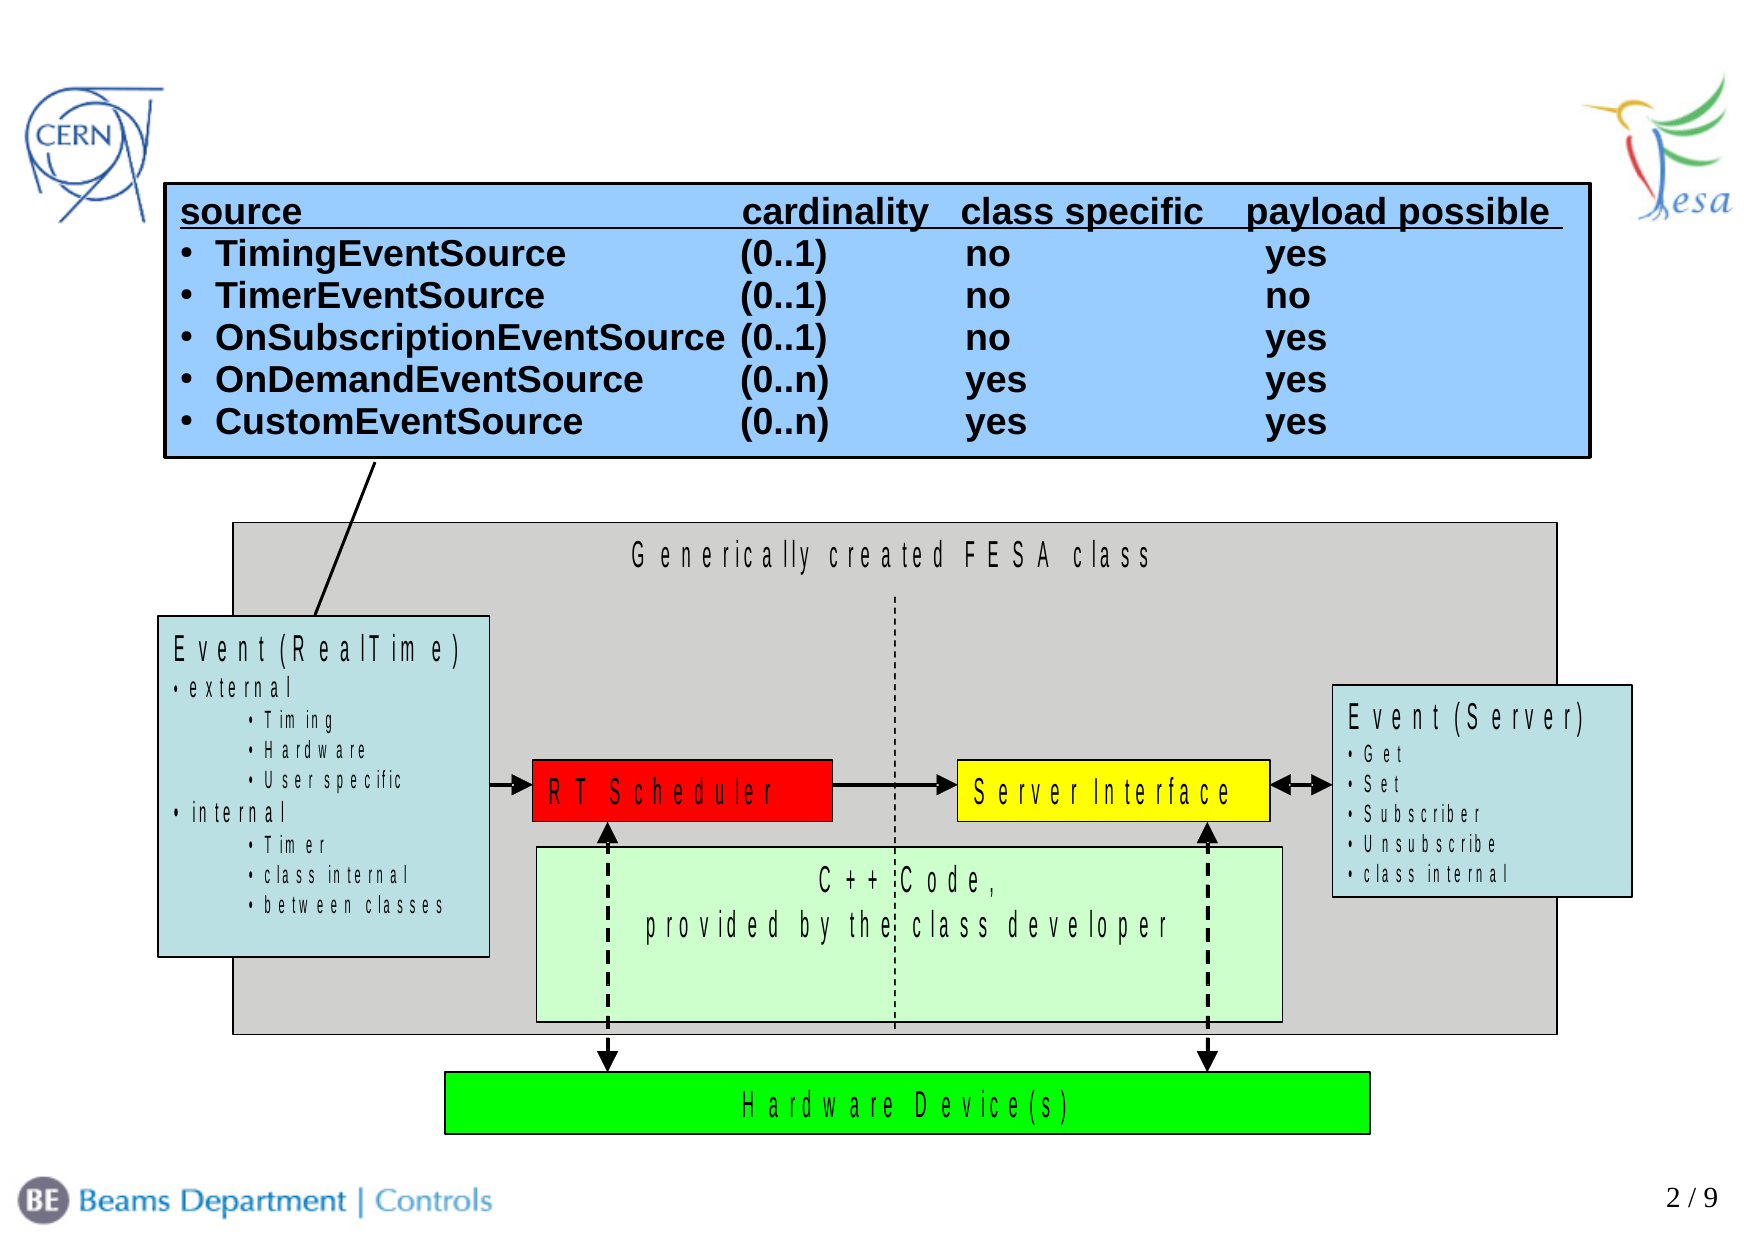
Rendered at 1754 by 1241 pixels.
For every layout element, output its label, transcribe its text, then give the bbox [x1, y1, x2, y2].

picture [0, 1160, 522, 1241]
picture [1579, 64, 1736, 222]
picture [22, 85, 166, 225]
text_box source cardinality class specific payload possible TimingEventSource (0..1) no yes TimerEventSource (0..1) no no OnSubscriptionEventSource (0..1) no yes OnDemandEventSource (0..n) yes yes CustomEventSource (0..n) yes yes [165, 183, 1591, 458]
picture [157, 521, 1636, 1137]
